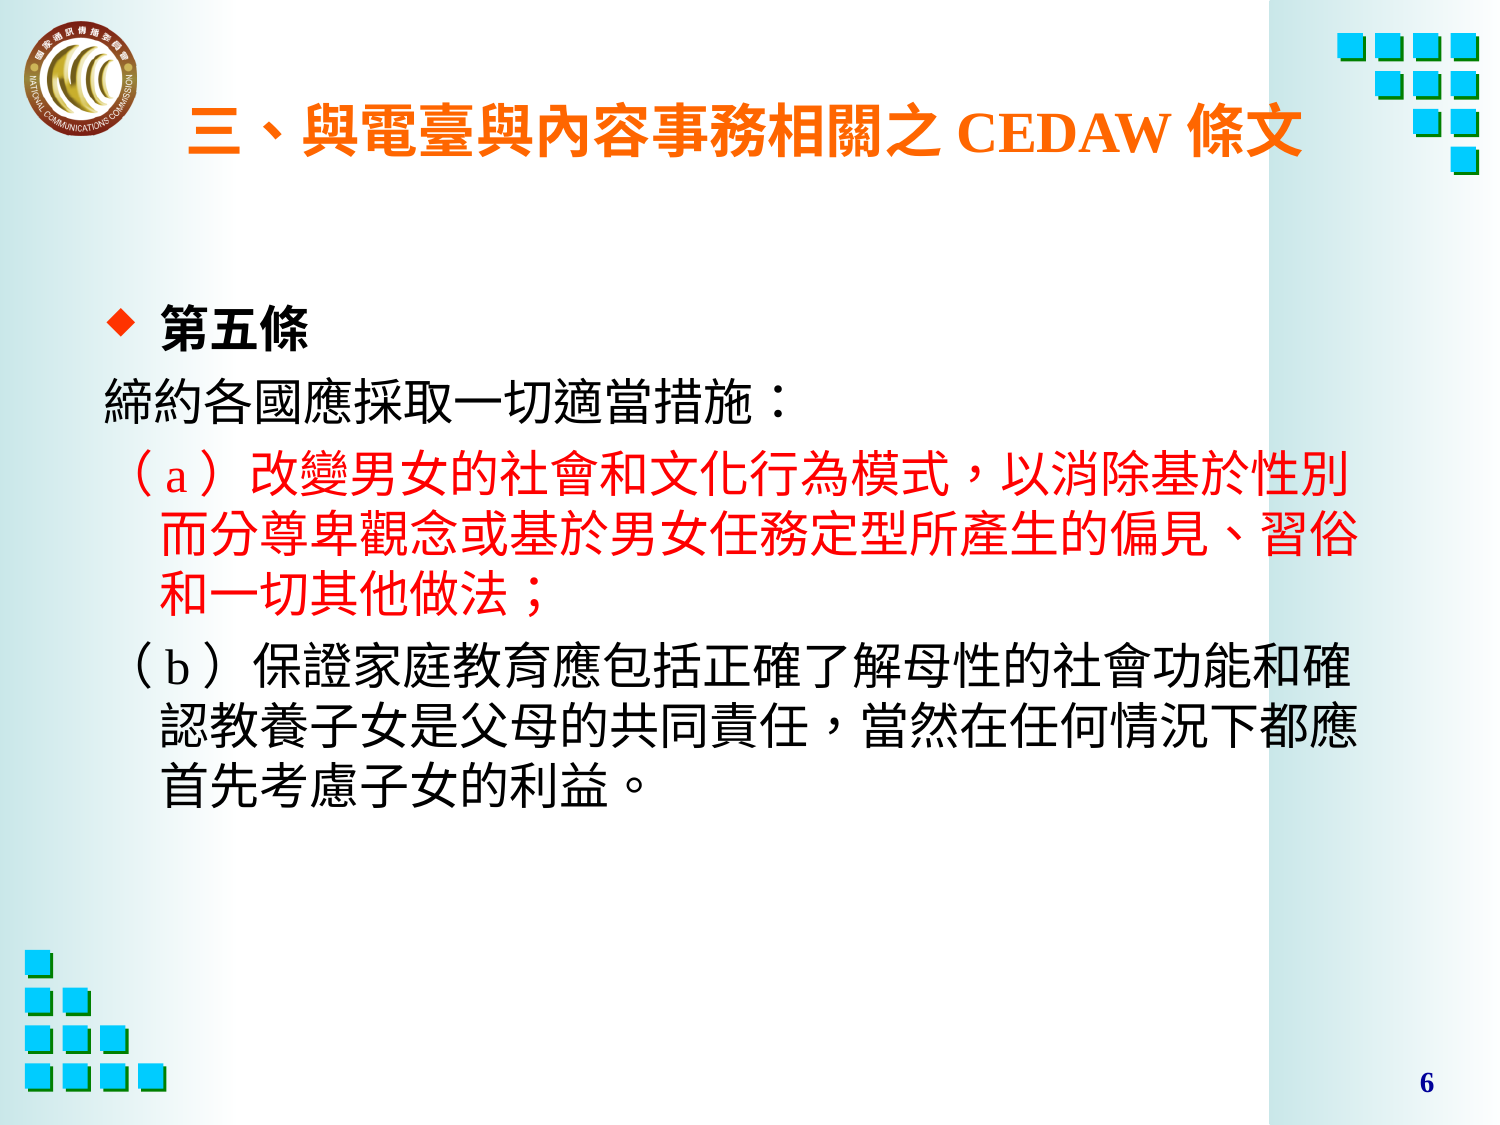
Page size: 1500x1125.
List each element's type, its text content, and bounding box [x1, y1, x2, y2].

list 第五條 締約各國應採取一切適當措施： （a）改變男女的社會和文化行為模式，以消除基於性別而分尊卑觀念或基於男女任務定型所產生的偏見、習俗和一切其他做法； （b）保證家庭教育應包括正確了解母性的社會功能和確認教養子女是父母的共同責任，當然在任何情況下都應首先考慮子女的利益。 [88, 290, 1413, 1083]
picture [24, 21, 137, 136]
title 三、與電臺與內容事務相關之CEDAW條文 [159, 66, 1329, 192]
